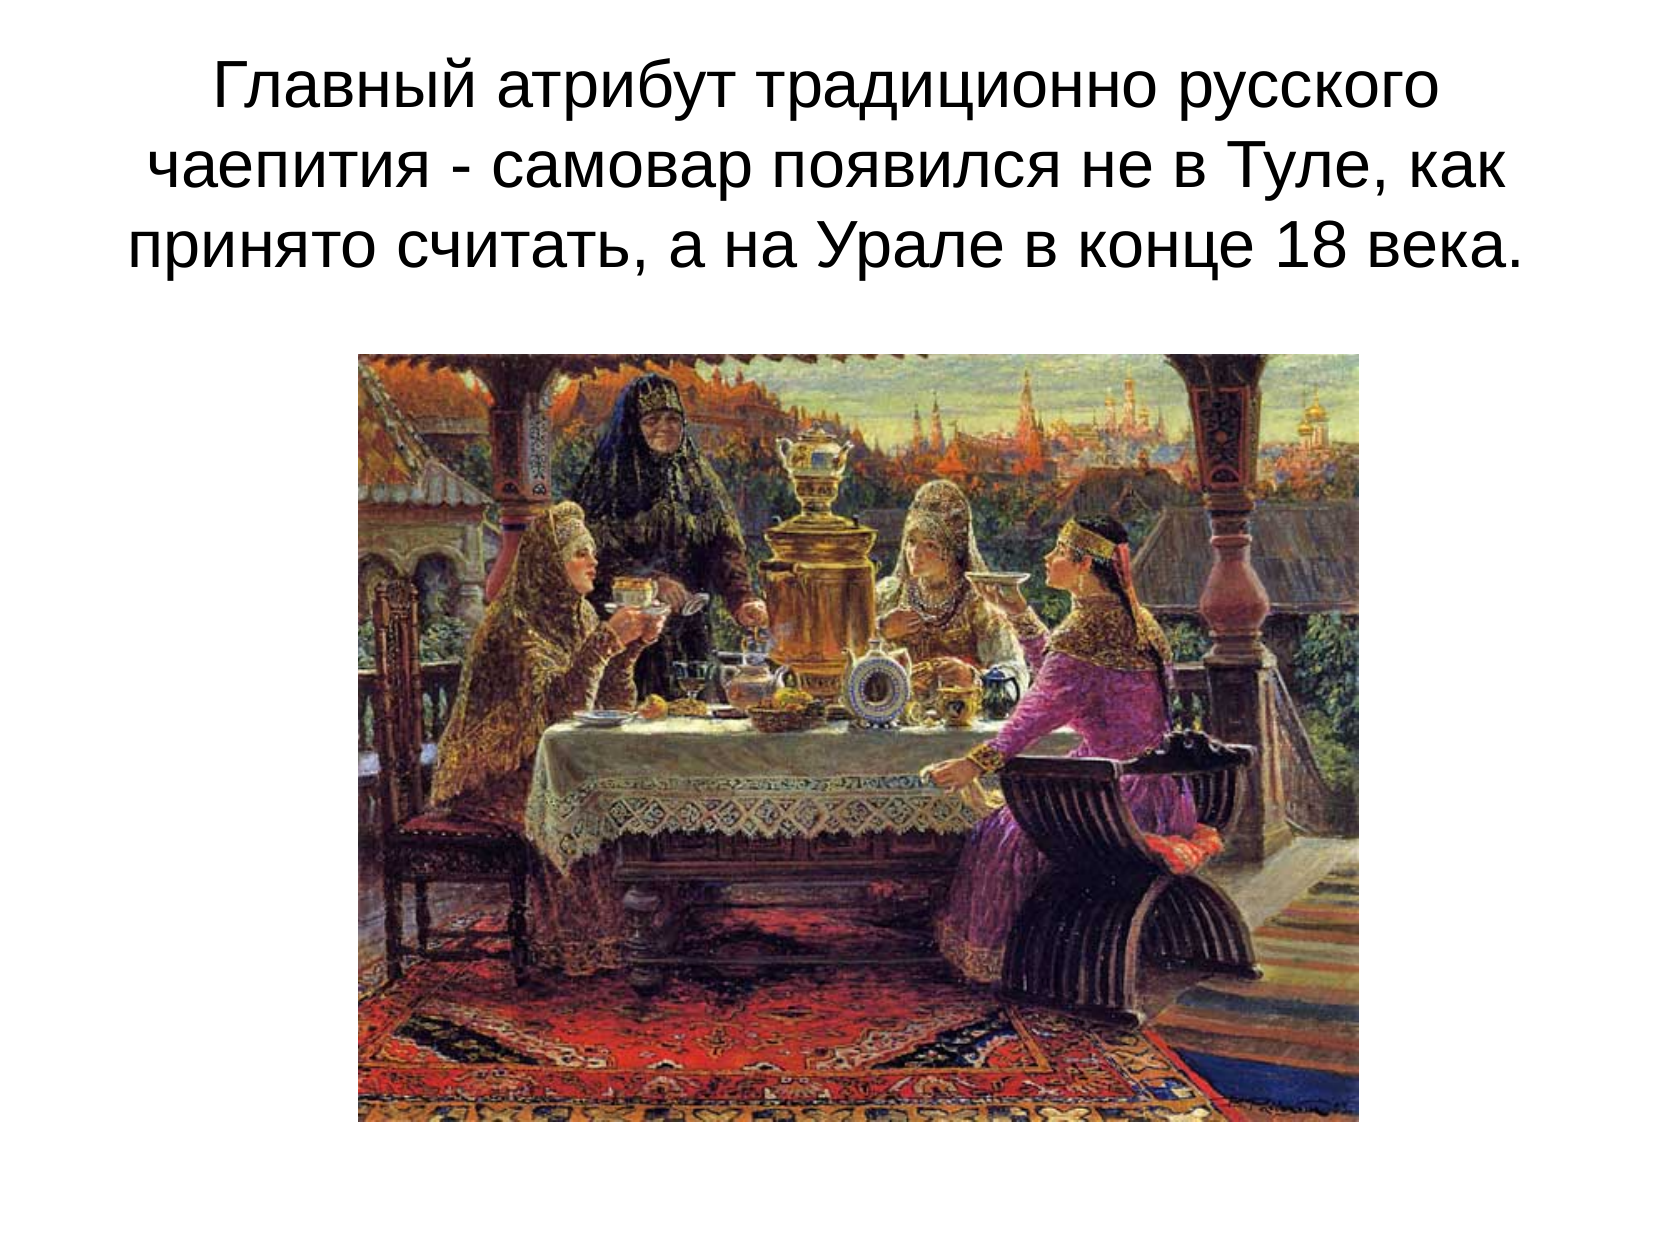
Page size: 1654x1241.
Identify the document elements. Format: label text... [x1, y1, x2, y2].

title Главный атрибут традиционно русского чаепития - самовар появился не в Туле, как принято считать, а на Урале в конце 18 века. [82, 40, 1571, 266]
picture [358, 354, 1359, 1123]
